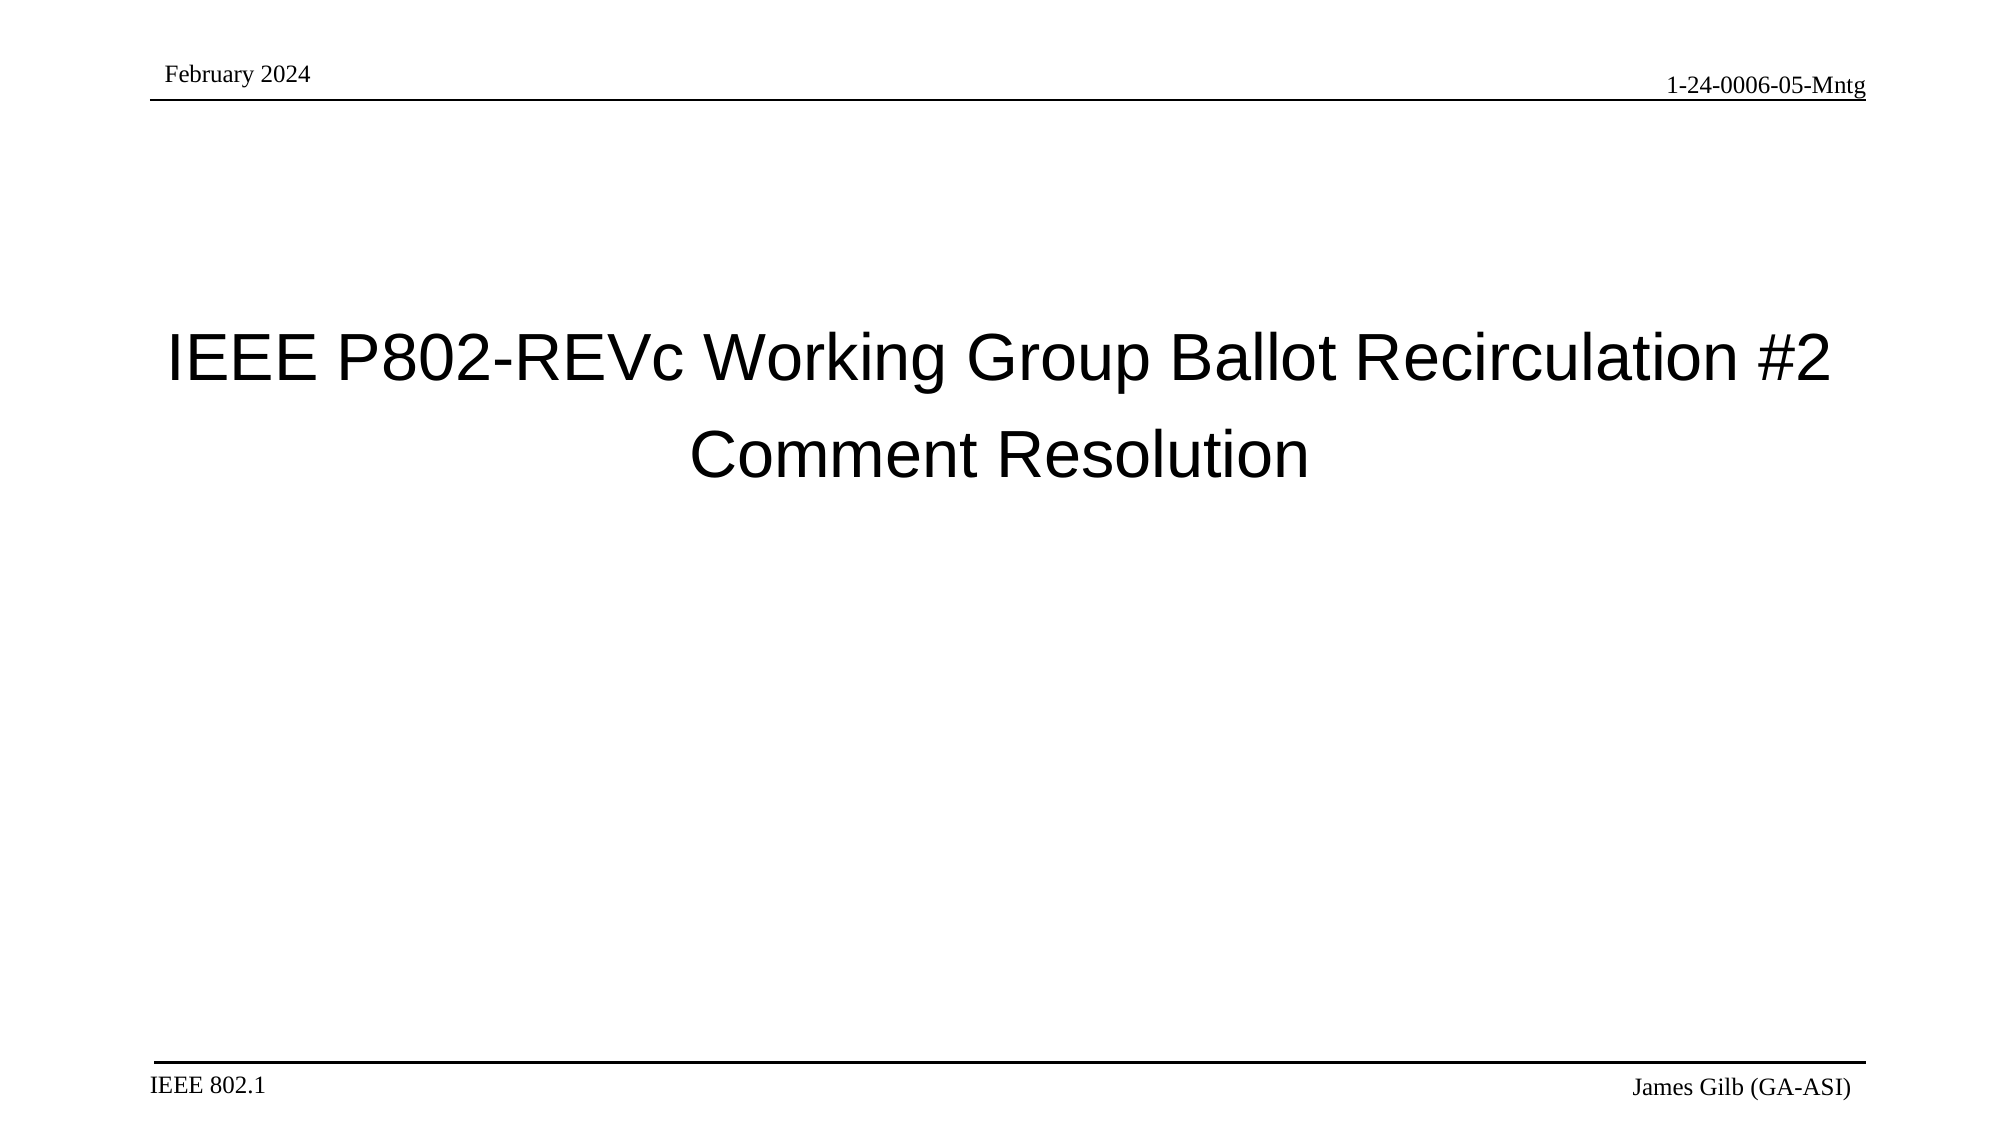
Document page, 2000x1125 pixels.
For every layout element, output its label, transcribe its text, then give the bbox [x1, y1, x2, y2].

subtitle IEEE P802-REVc Working Group Ballot Recirculation #2 Comment Resolution [125, 112, 1876, 693]
